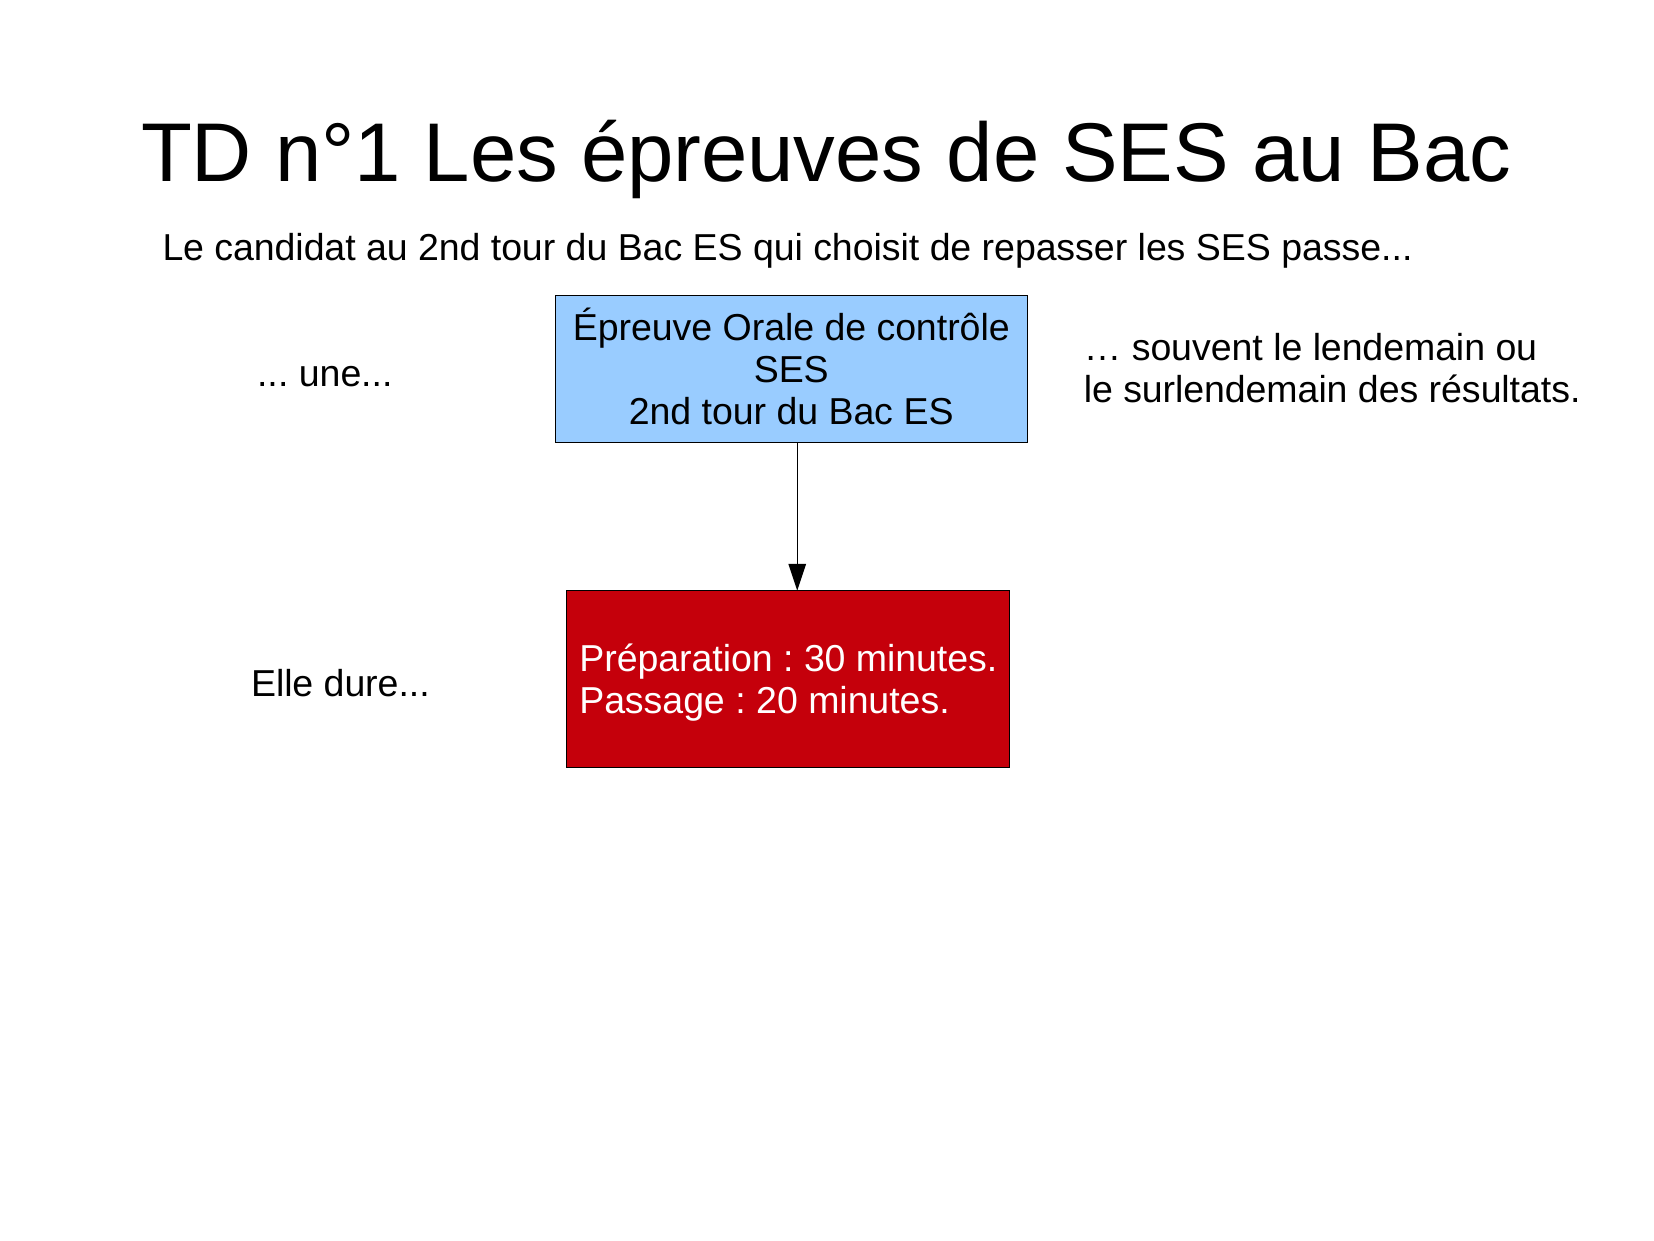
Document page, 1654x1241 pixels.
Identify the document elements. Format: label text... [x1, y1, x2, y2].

text_box Le candidat au 2nd tour du Bac ES qui choisit de repasser les SES passe... [147, 218, 1431, 276]
title TD n°1 Les épreuves de SES au Bac [82, 49, 1571, 257]
text_box … souvent le lendemain ou le surlendemain des résultats. [1069, 318, 1597, 418]
text_box Elle dure... [236, 655, 446, 713]
text_box ... une... [147, 345, 502, 403]
text_box Préparation : 30 minutes. Passage : 20 minutes. [566, 590, 1010, 768]
text_box Épreuve Orale de contrôle SES 2nd tour du Bac ES [555, 295, 1028, 443]
